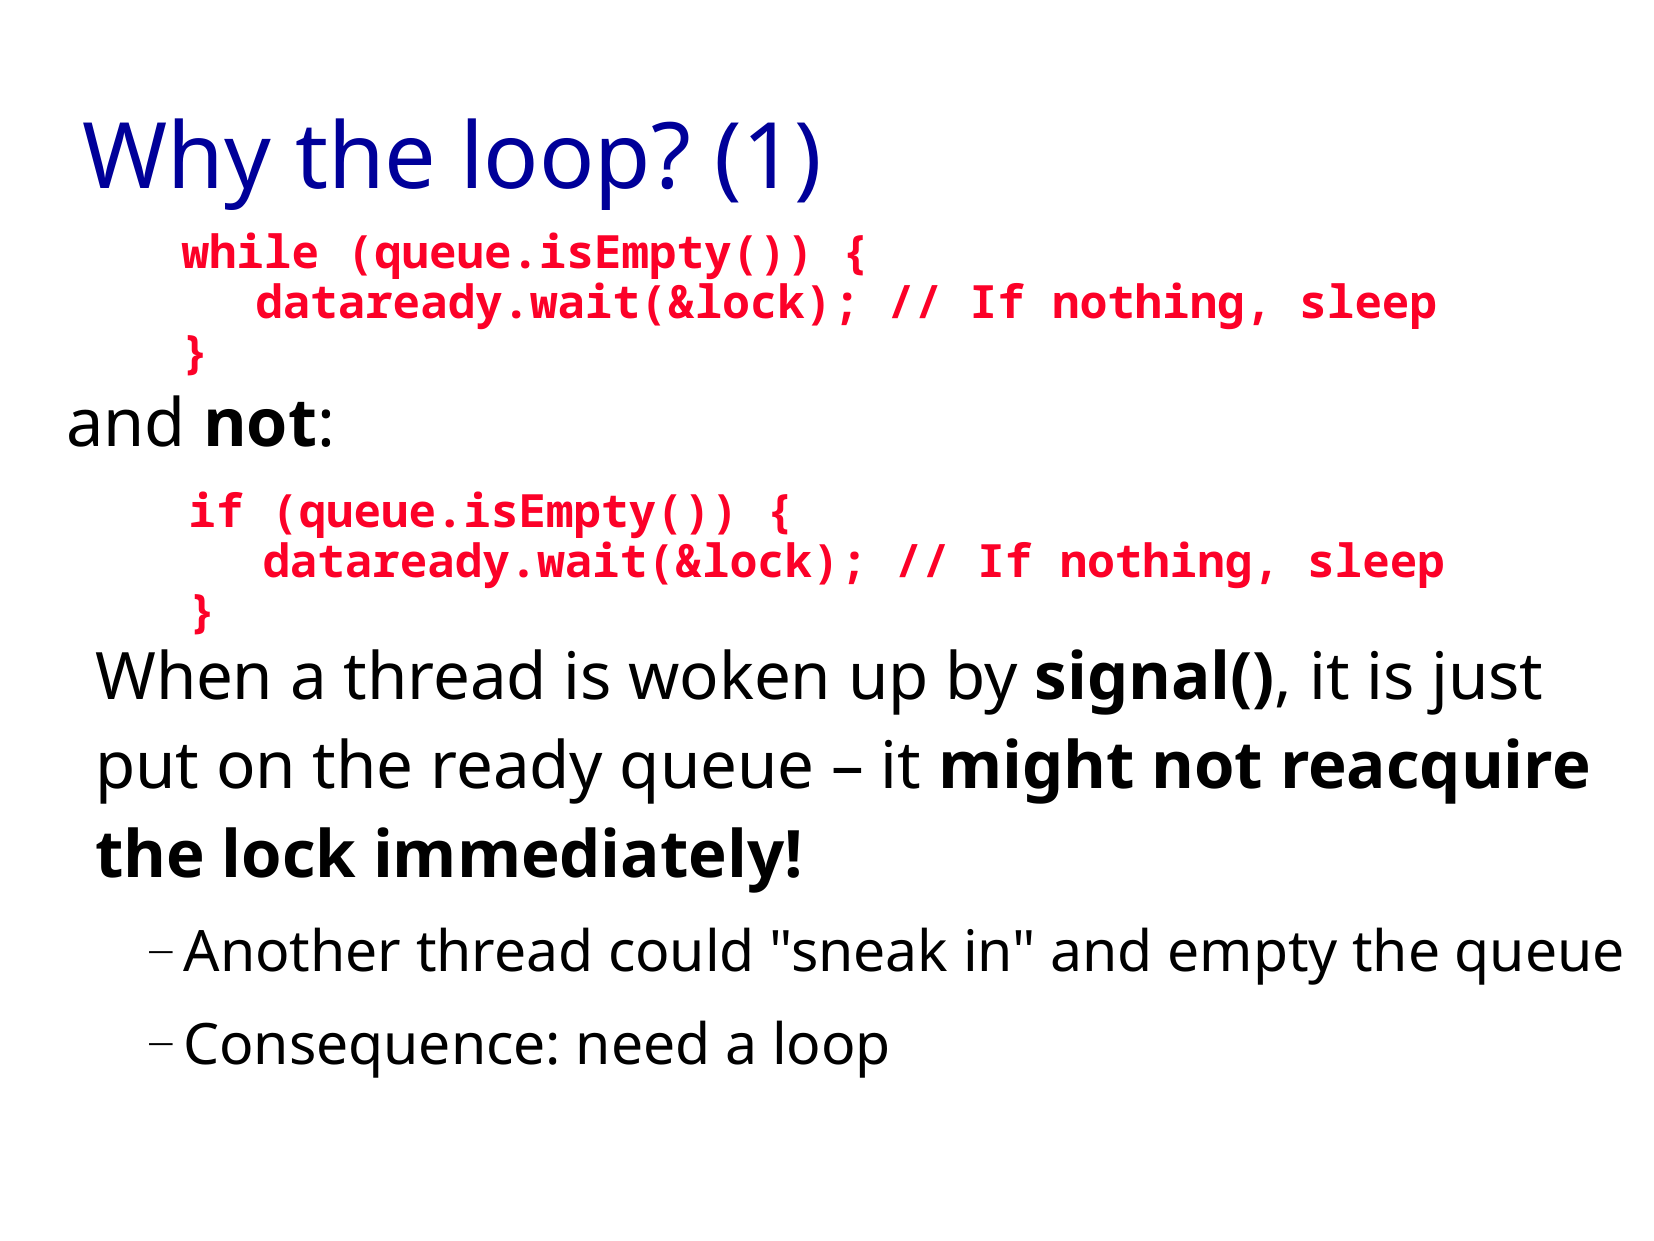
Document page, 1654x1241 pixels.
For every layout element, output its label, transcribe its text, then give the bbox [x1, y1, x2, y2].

list and not: [30, 375, 1654, 481]
title Why the loop? (1) [82, 49, 1571, 257]
text_box while (queue.isEmpty()) { dataready.wait(&lock); // If nothing, sleep } [120, 220, 1493, 375]
list When a thread is woken up by signal(), it is just put on the ready queue – it might not reacquire the lock immediately! Another thread could "sneak in" and empty the queue Consequence: need a loop [60, 630, 1626, 1156]
text_box if (queue.isEmpty()) { dataready.wait(&lock); // If nothing, sleep } [127, 481, 1501, 645]
